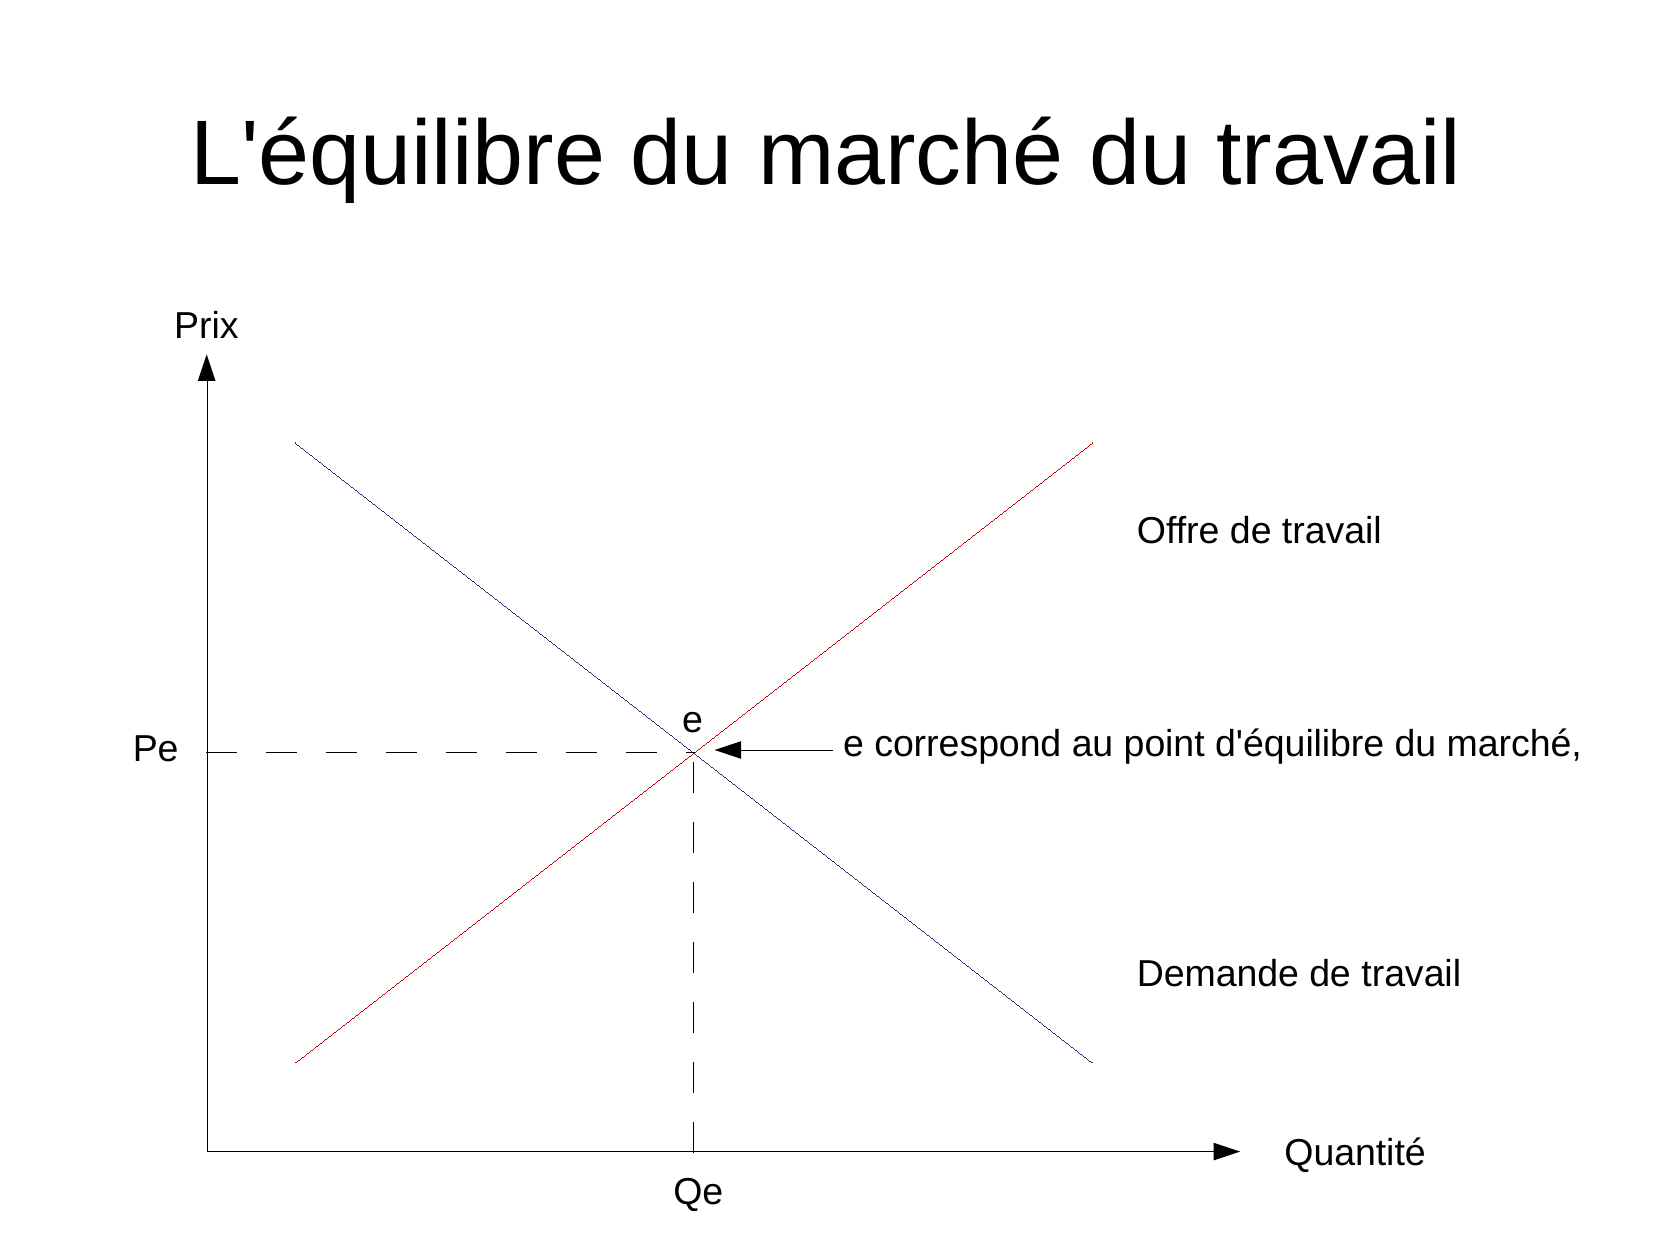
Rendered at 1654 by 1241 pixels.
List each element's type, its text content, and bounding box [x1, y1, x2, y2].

text_box Pe [118, 720, 194, 778]
title L'équilibre du marché du travail [82, 49, 1571, 257]
text_box Offre de travail [1122, 501, 1398, 559]
text_box Prix [159, 297, 254, 355]
text_box Quantité [1269, 1124, 1442, 1182]
text_box e correspond au point d'équilibre du marché, [828, 714, 1600, 854]
text_box Demande de travail [1122, 944, 1477, 1002]
text_box e [667, 690, 718, 748]
text_box Qe [658, 1163, 739, 1221]
